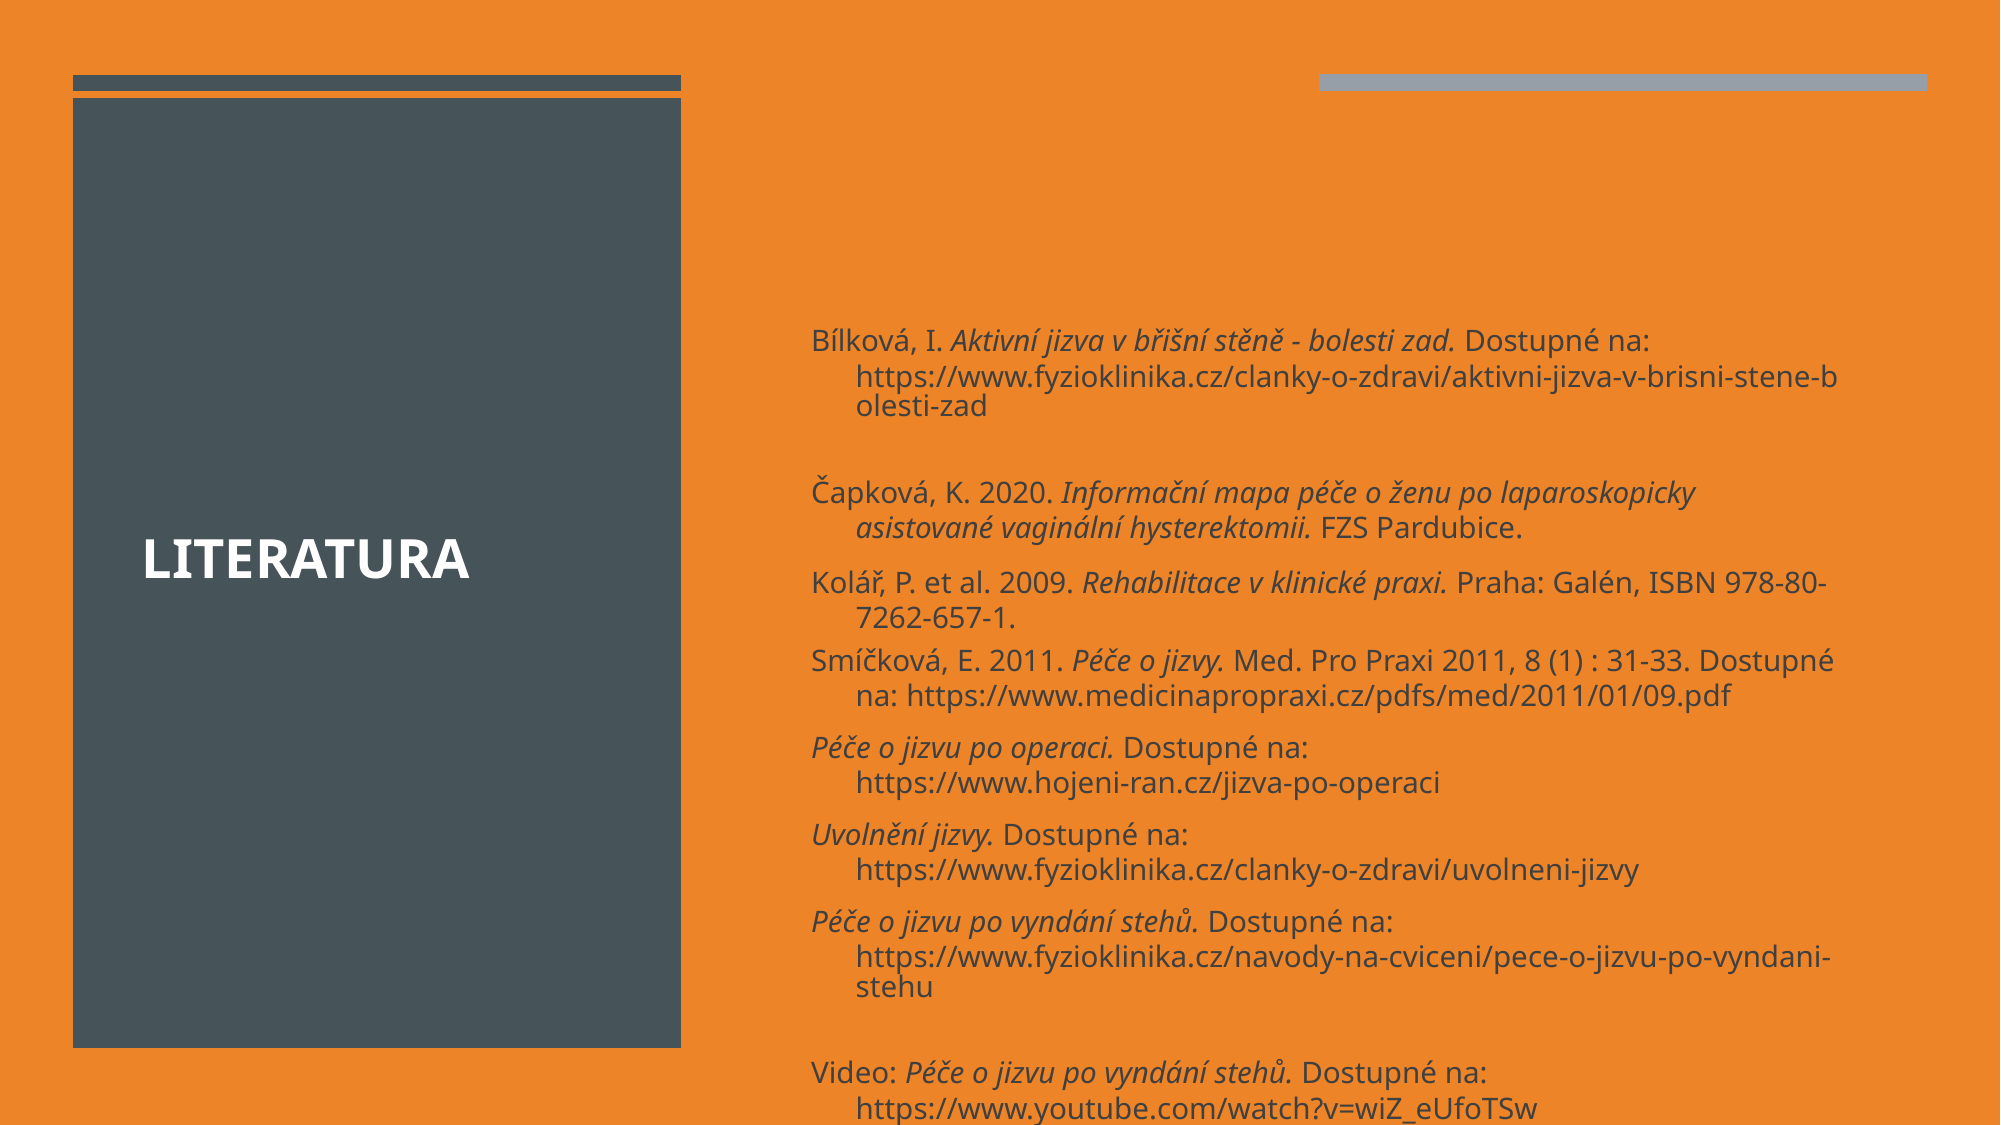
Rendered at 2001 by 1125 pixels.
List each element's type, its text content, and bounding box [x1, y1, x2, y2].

text_box [961, 1106, 966, 1116]
text_box [1241, 1106, 1246, 1115]
text_box [1053, 1106, 1063, 1117]
text_box [1468, 1106, 1478, 1117]
text_box [1119, 1106, 1128, 1117]
text_box [1437, 1106, 1448, 1117]
text_box [984, 1106, 989, 1116]
list Bílková, I. Aktivní jizva v břišní stěně - bolesti zad. Dostupné na: https://www.fyzioklinika.cz/clanky-o-zdravi/aktivni-jizva-v-brisni-stene-bolesti-zad Čapková, K. 2020. Informační mapa péče o ženu po laparoskopicky asistované vaginální hysterektomii. FZS Pardubice. Kolář, P. et al. 2009. Rehabilitace v klinické praxi. Praha: Galén, ISBN 978-80-7262-657-1. Smíčková, E. 2011. Péče o jizvy. Med. Pro Praxi 2011, 8 (1) : 31-33. Dostupné na: https://www.medicinapropraxi.cz/pdfs/med/2011/01/09.pdf Péče o jizvu po operaci. Dostupné na: https://www.hojeni-ran.cz/jizva-po-operaci Uvolnění jizvy. Dostupné na: https://www.fyzioklinika.cz/clanky-o-zdravi/uvolneni-jizvy Péče o jizvu po vyndání stehů. Dostupné na: https://www.fyzioklinika.cz/navody-na-cviceni/pece-o-jizvu-po-vyndani-stehu Video: Péče o jizvu po vyndání stehů. Dostupné na: https://www.youtube.com/watch?v=wiZ_eUfoTSw [751, 314, 1855, 1106]
title LITERATURA [126, 170, 628, 943]
text_box [994, 1106, 999, 1115]
text_box [1254, 1111, 1262, 1117]
text_box [0, 0, 2000, 1125]
text_box [971, 1106, 976, 1115]
text_box [1528, 1106, 1533, 1115]
text_box [1071, 1106, 1079, 1117]
text_box [1100, 1106, 1108, 1117]
text_box [900, 1106, 1040, 1125]
text_box [1327, 1106, 1334, 1117]
text_box [1368, 1106, 1373, 1115]
text_box [1018, 1106, 1023, 1115]
text_box [1231, 1106, 1236, 1116]
text_box [1175, 1106, 1185, 1117]
text_box [900, 1106, 909, 1117]
text_box [1038, 1106, 1045, 1116]
text_box [1358, 1106, 1363, 1116]
text_box [1008, 1106, 1013, 1116]
text_box [1518, 1106, 1523, 1116]
